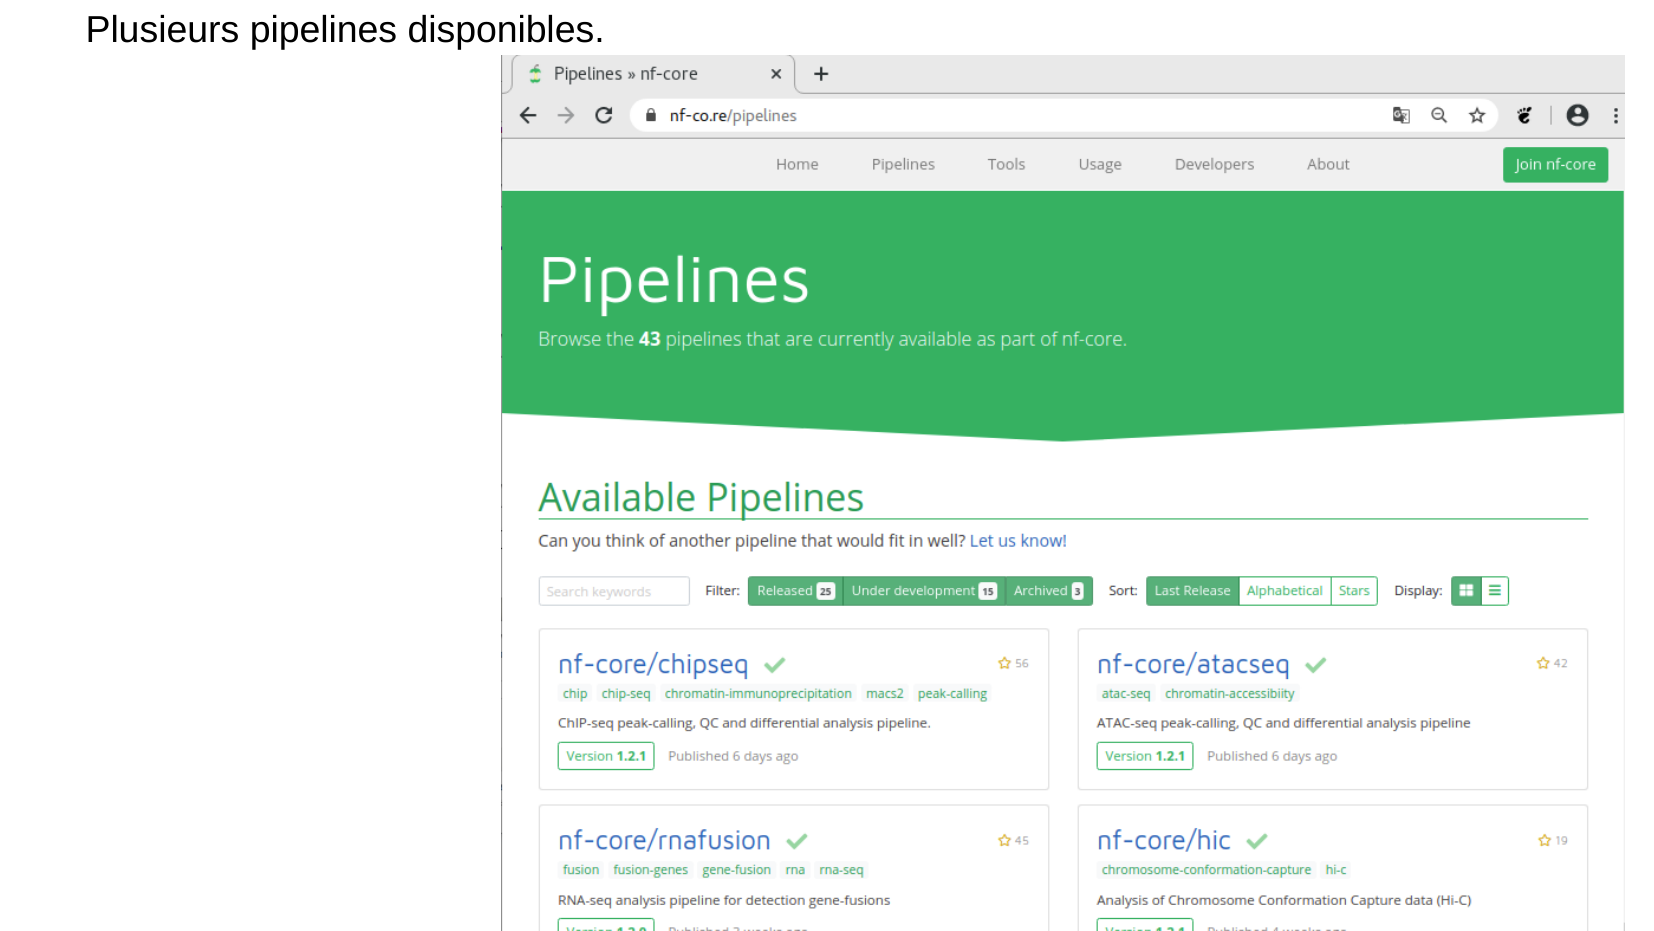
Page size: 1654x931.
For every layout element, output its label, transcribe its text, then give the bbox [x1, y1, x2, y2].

text_box Plusieurs pipelines disponibles. [0, 0, 975, 142]
picture [501, 55, 1625, 931]
